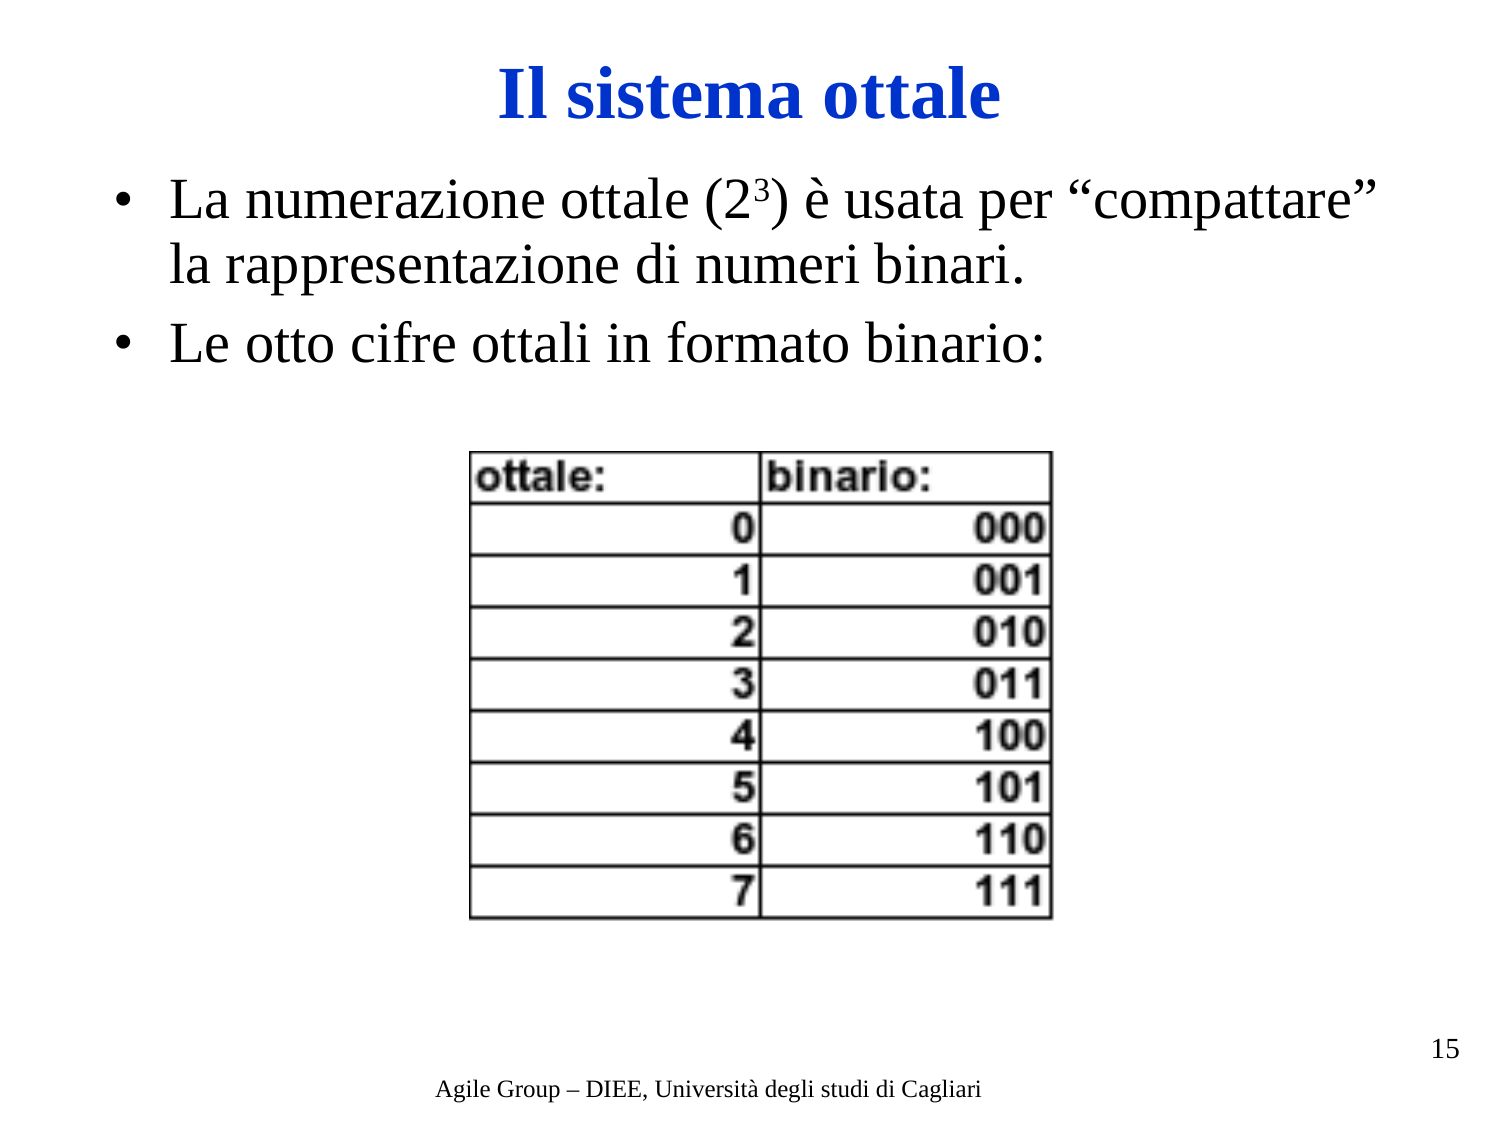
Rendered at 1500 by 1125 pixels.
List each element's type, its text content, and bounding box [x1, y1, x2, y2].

picture [469, 451, 1061, 953]
list La numerazione ottale (23) è usata per “compattare” la rappresentazione di numeri binari. Le otto cifre ottali in formato binario: [98, 158, 1412, 895]
title Il sistema ottale [112, 12, 1388, 158]
